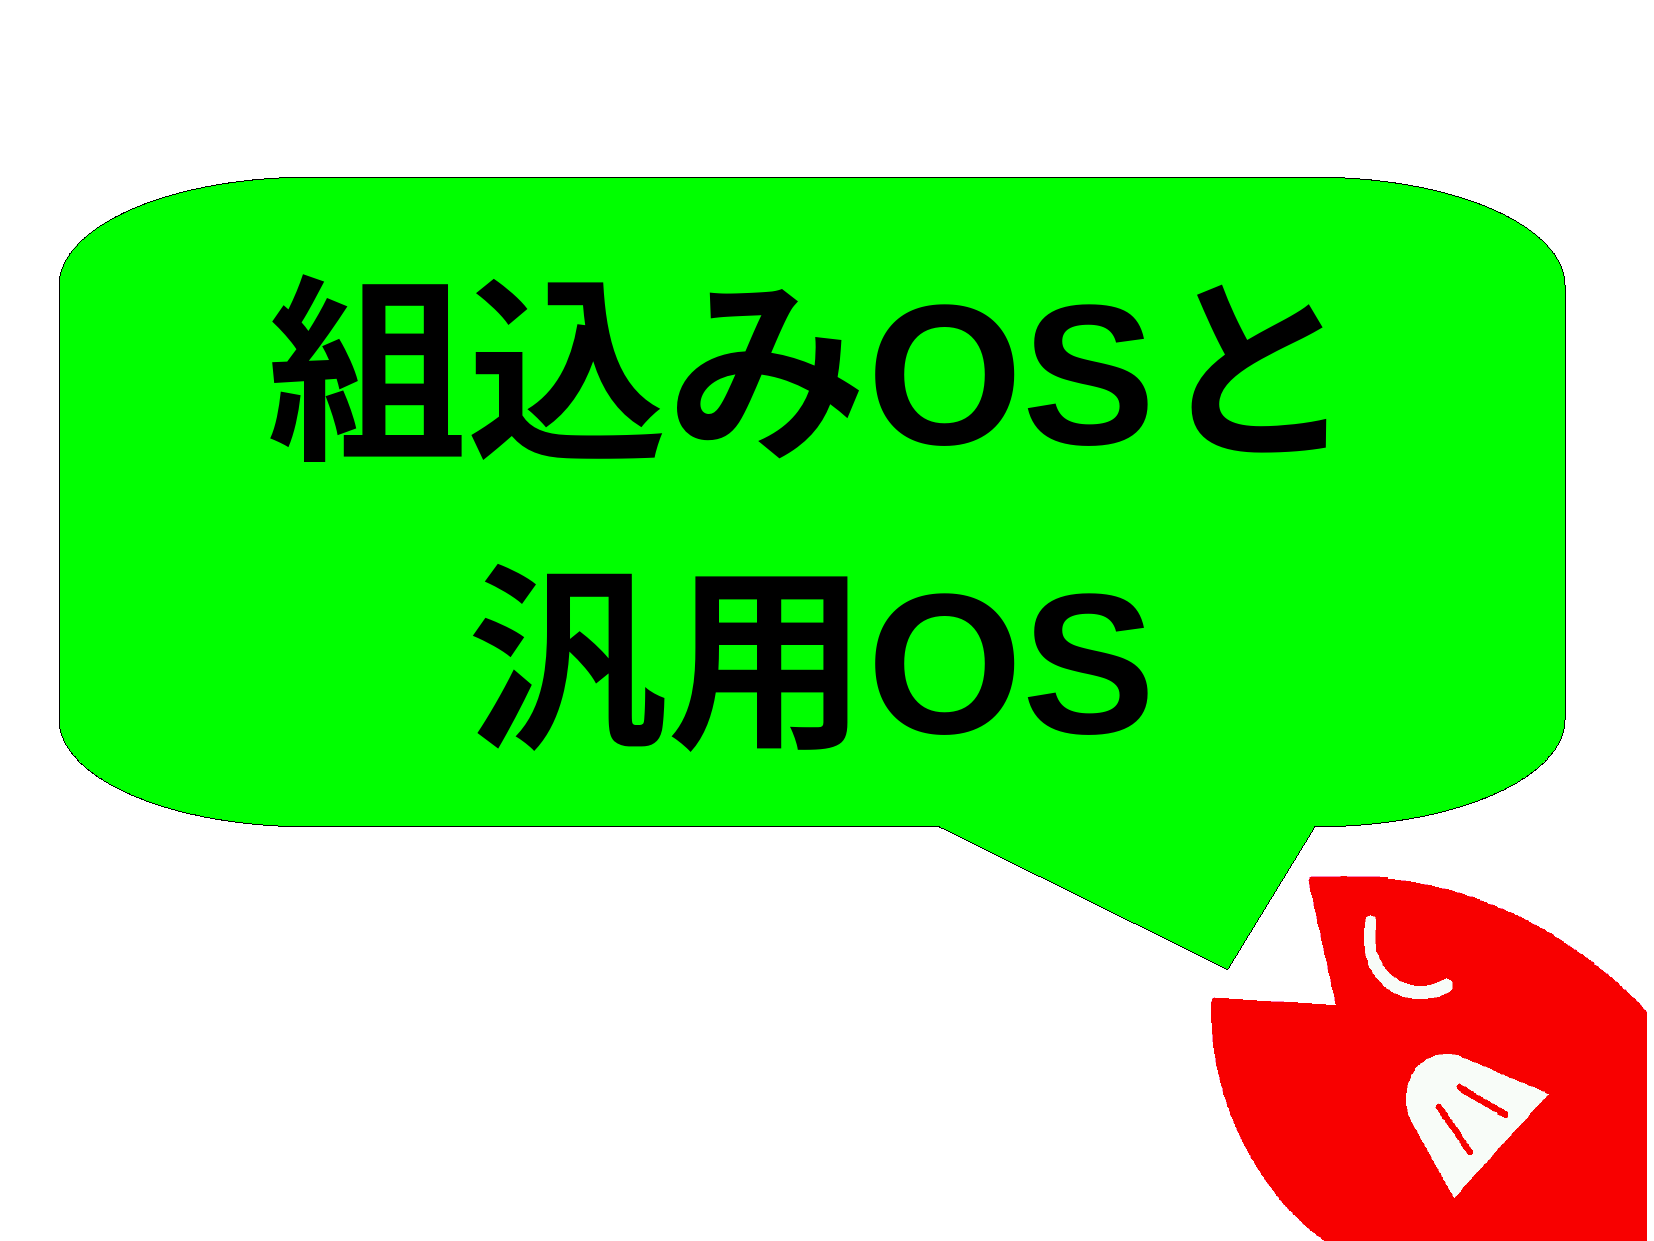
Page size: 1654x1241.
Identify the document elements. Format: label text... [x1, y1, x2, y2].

picture [1181, 856, 1647, 1241]
text_box 組込みOSと 汎用OS [59, 177, 1566, 947]
